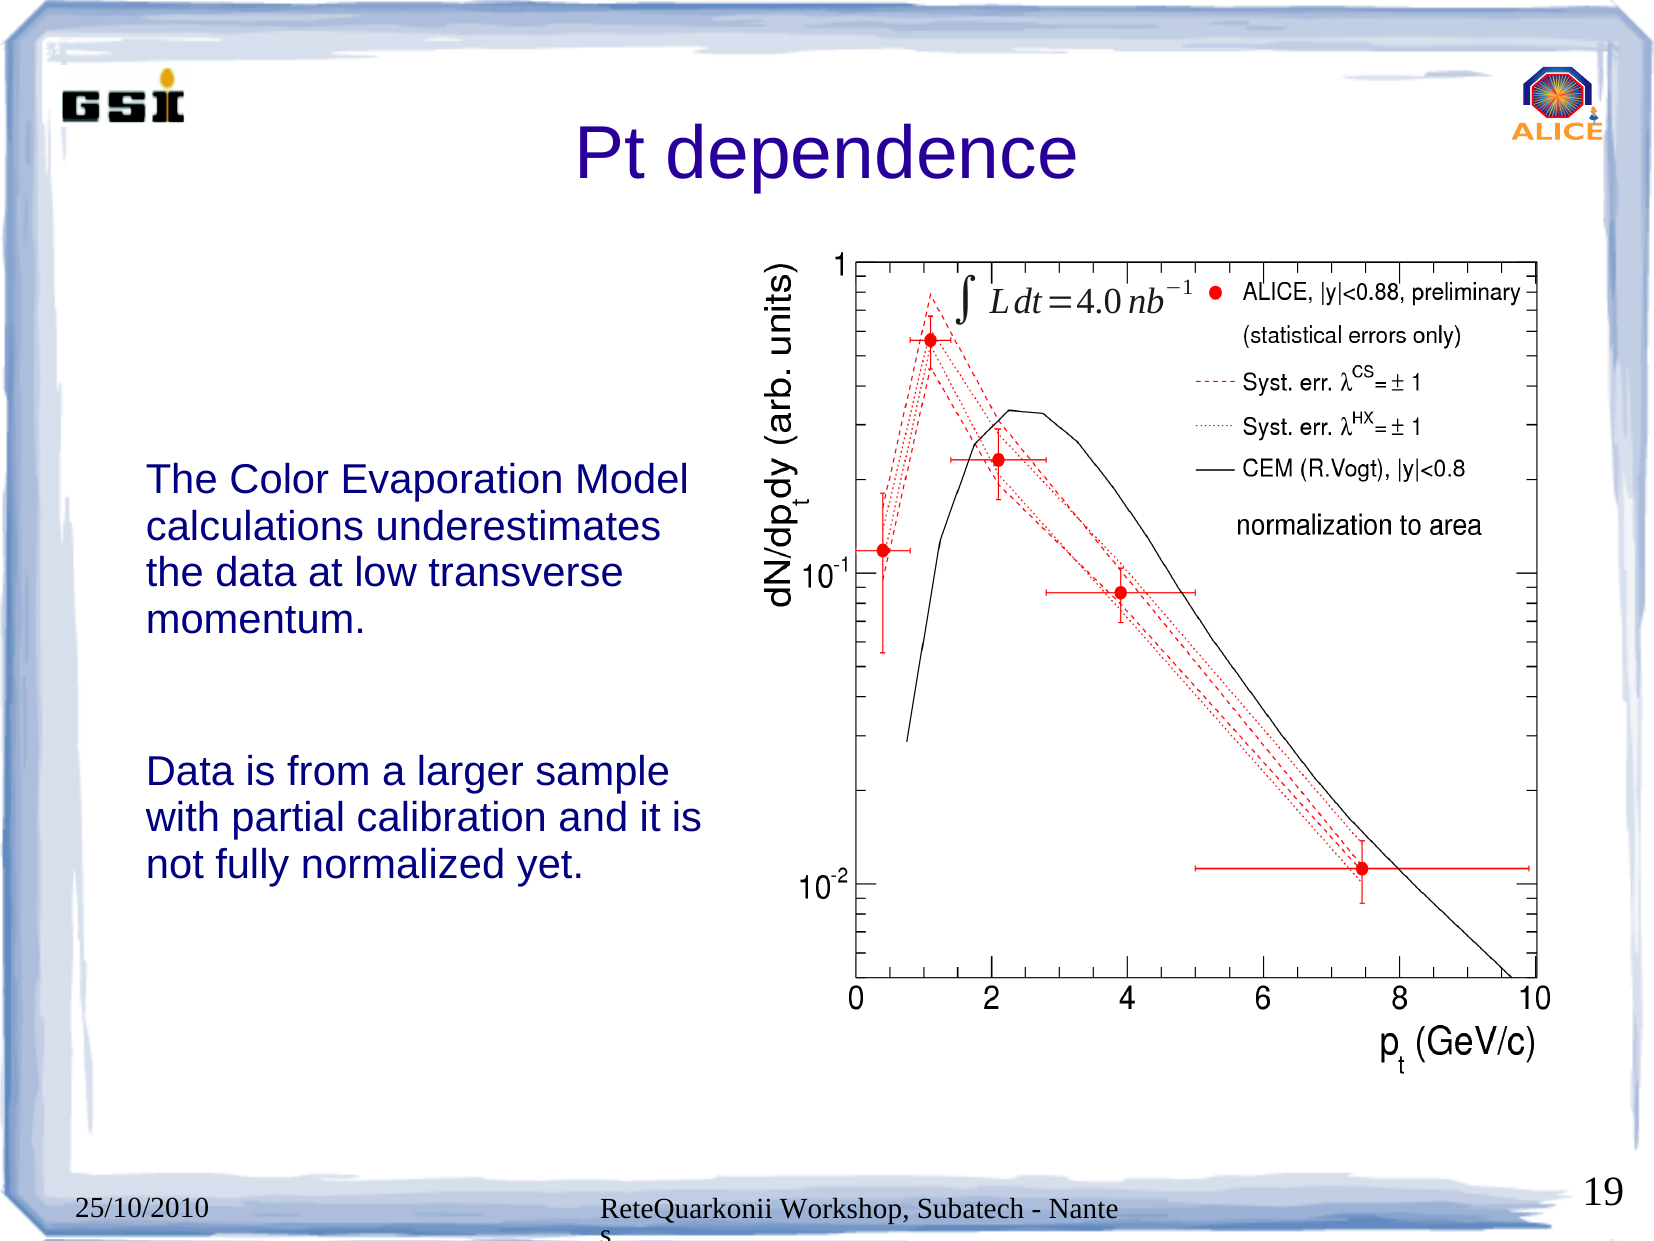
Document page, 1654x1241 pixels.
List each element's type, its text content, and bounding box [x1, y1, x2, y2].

picture [0, 0, 1654, 1241]
list The Color Evaporation Model calculations underestimates the data at low transverse momentum. Data is from a larger sample with partial calibration and it is not fully normalized yet. [75, 456, 713, 888]
title Pt dependence [82, 49, 1571, 257]
chart [942, 272, 1202, 329]
